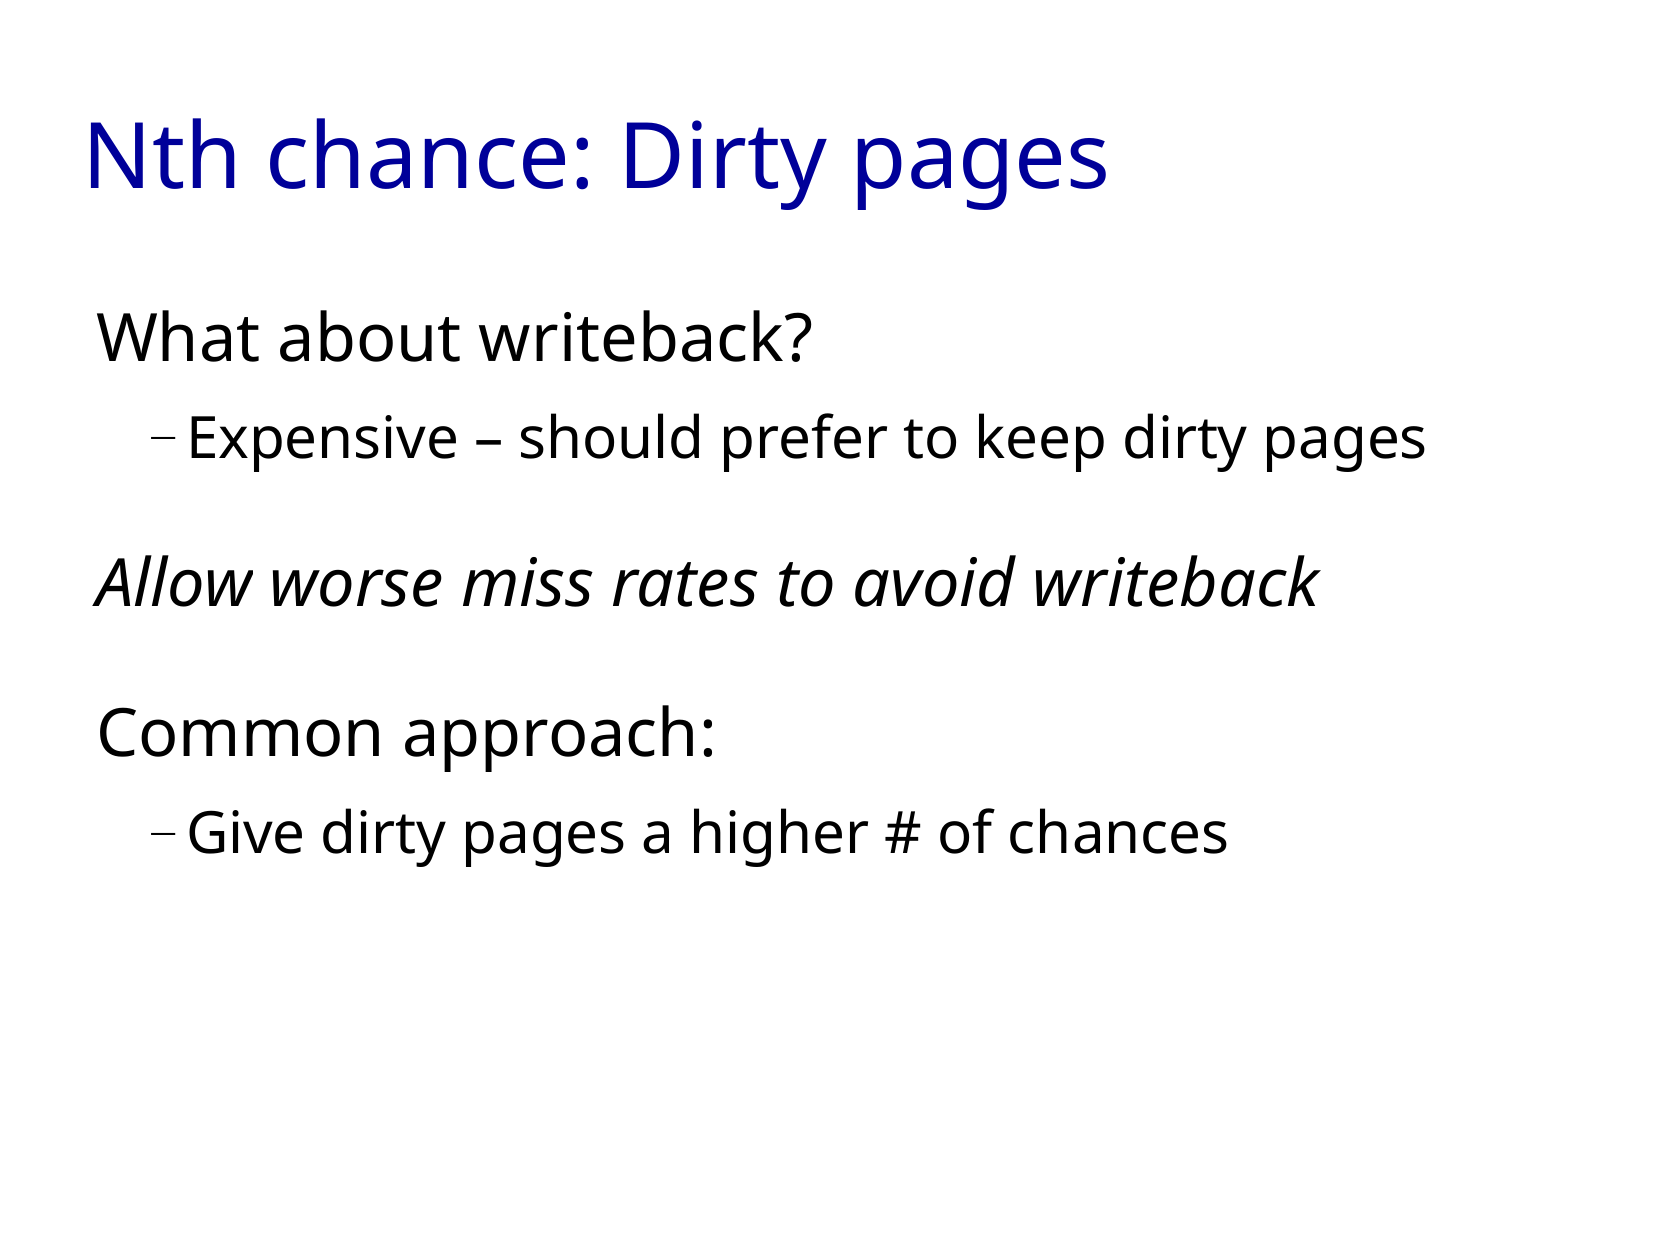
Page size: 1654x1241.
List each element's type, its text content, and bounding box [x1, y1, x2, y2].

title Nth chance: Dirty pages [82, 49, 1571, 257]
list What about writeback? Expensive – should prefer to keep dirty pages Allow worse miss rates to avoid writeback Common approach: Give dirty pages a higher # of chances [60, 290, 1571, 1096]
